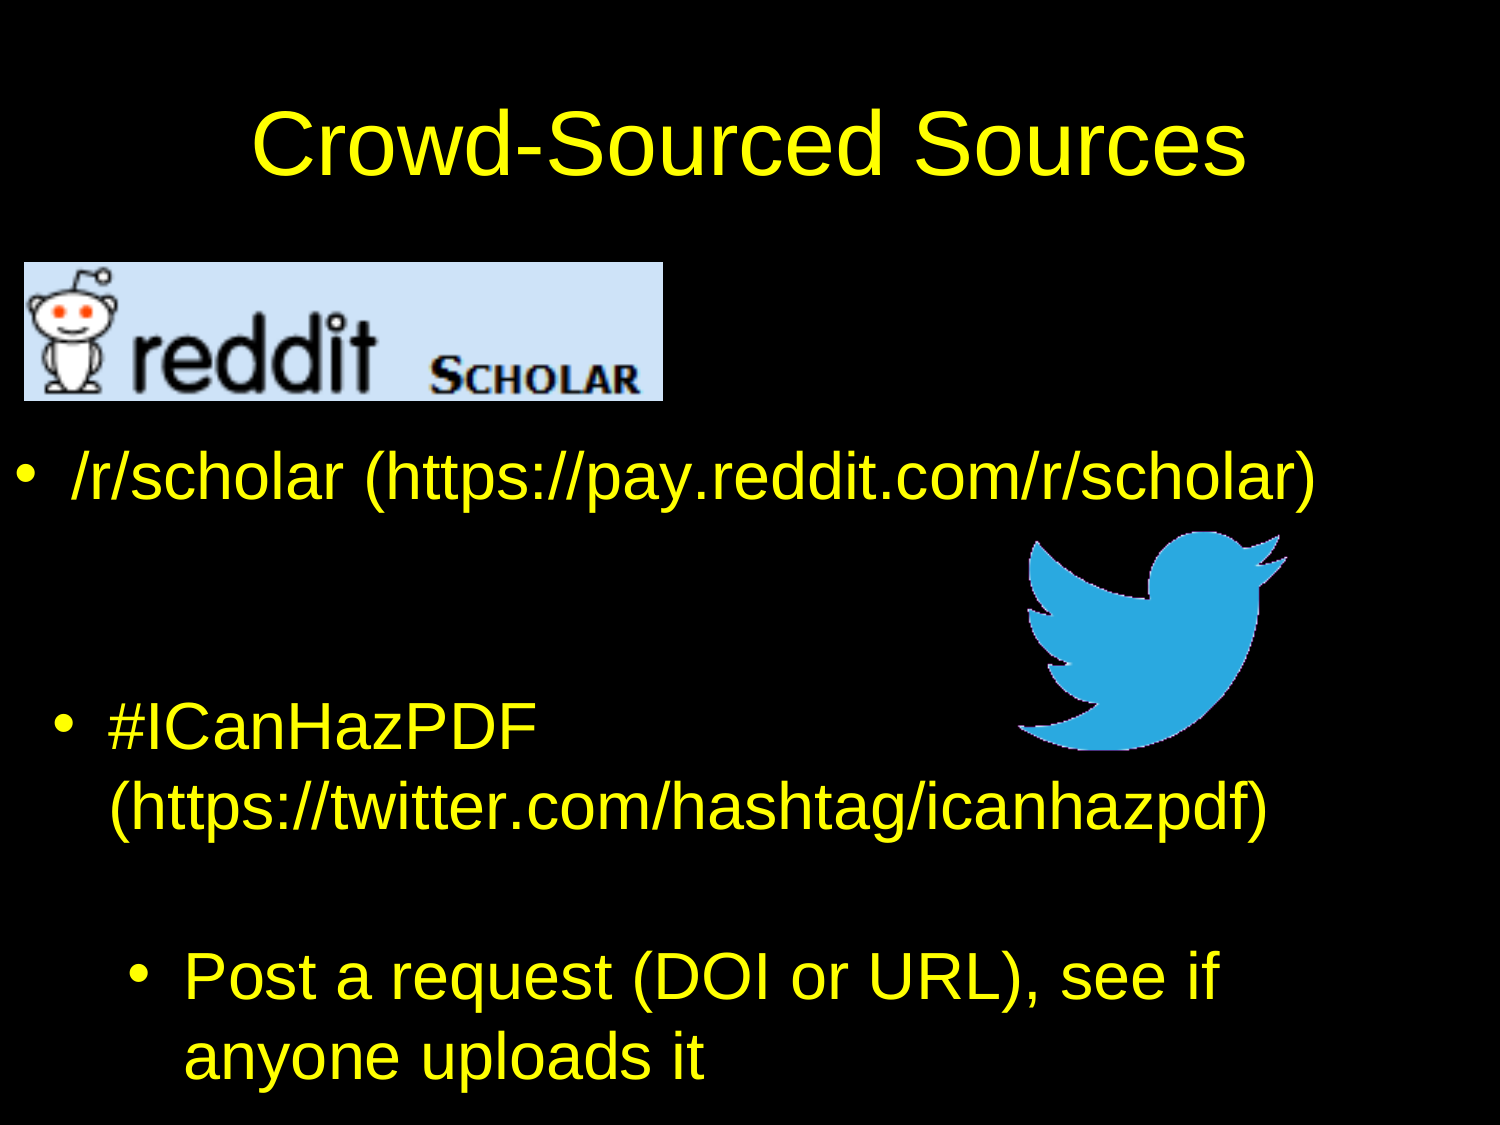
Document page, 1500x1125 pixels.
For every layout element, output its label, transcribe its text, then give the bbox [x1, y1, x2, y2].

title Crowd-Sourced Sources [75, 45, 1426, 233]
list /r/scholar (https://pay.reddit.com/r/scholar) [0, 425, 1351, 626]
picture [24, 262, 663, 401]
picture [1012, 524, 1297, 754]
text_box #ICanHazPDF (https://twitter.com/hashtag/icanhazpdf) [37, 674, 1388, 875]
text_box Post a request (DOI or URL), see if anyone uploads it [112, 924, 1463, 1125]
